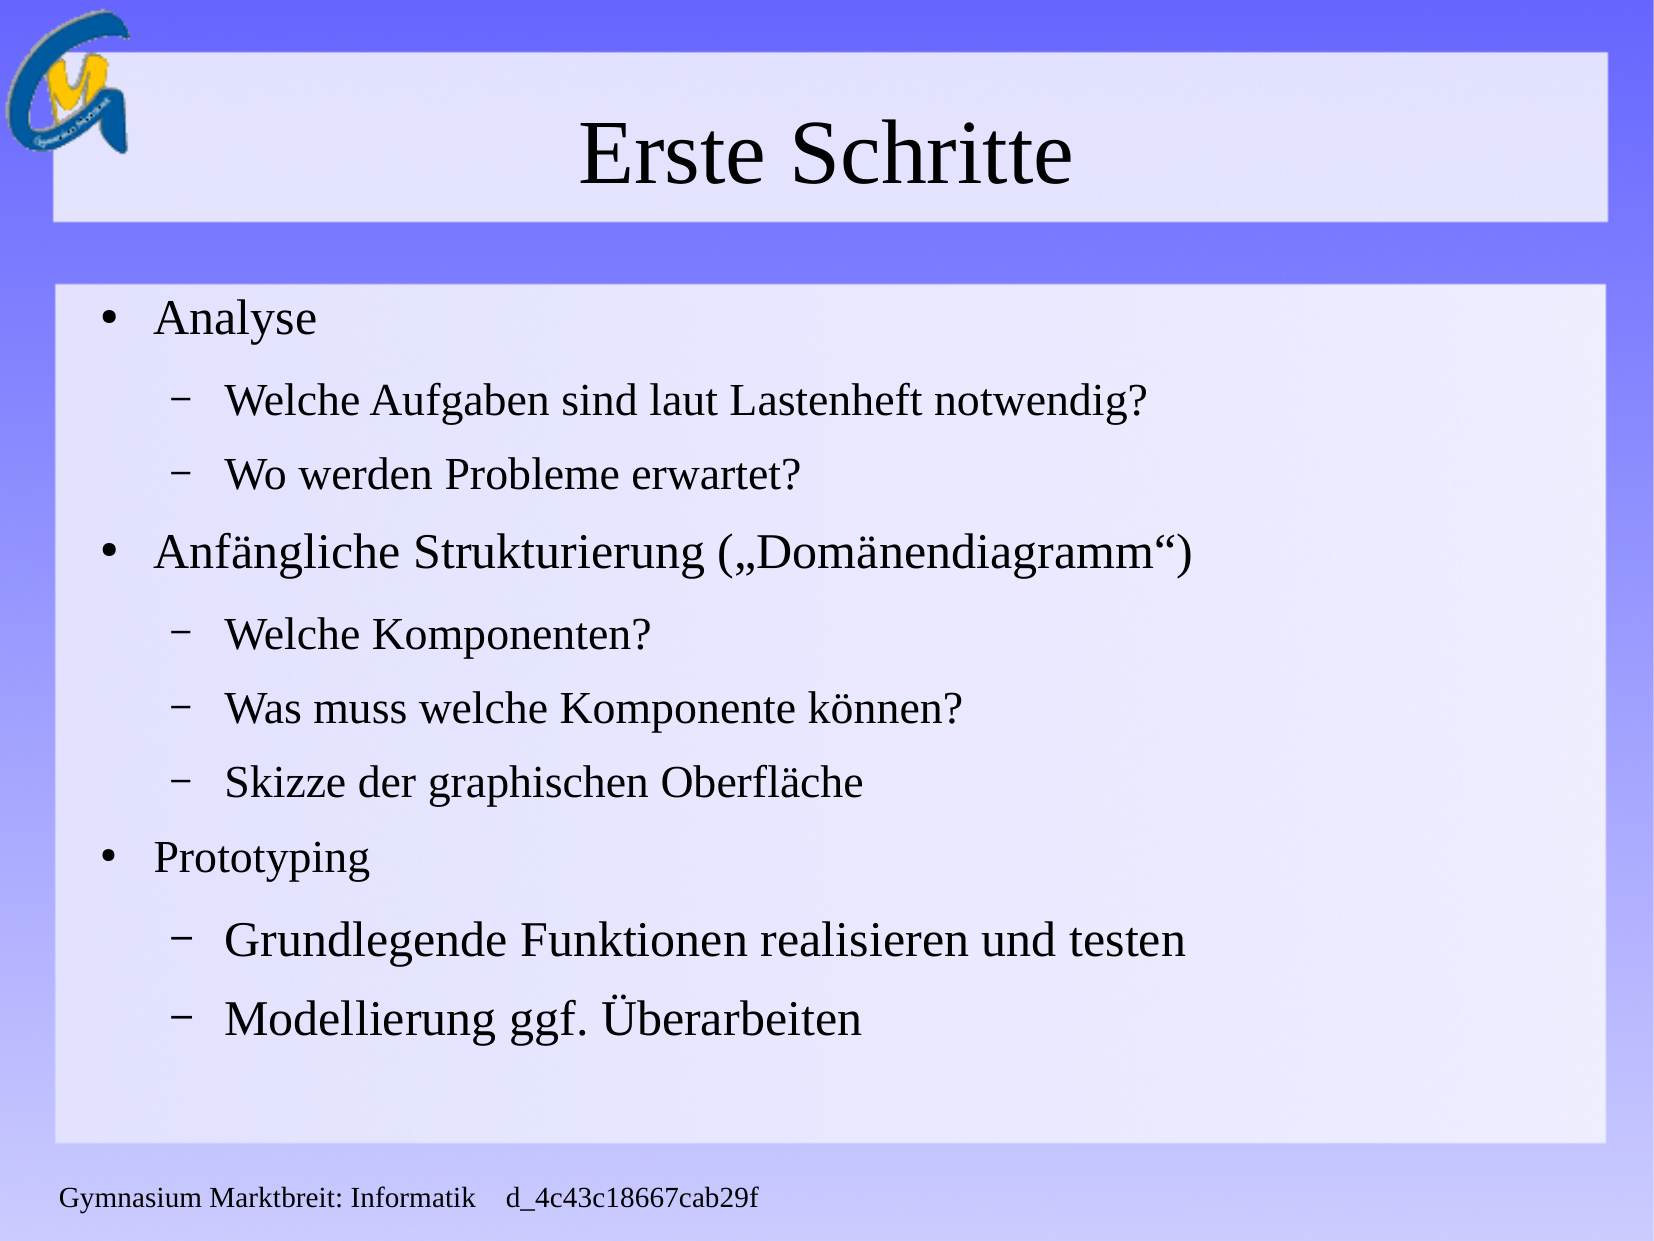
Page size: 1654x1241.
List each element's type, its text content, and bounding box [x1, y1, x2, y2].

title Erste Schritte [82, 49, 1571, 257]
list Analyse Welche Aufgaben sind laut Lastenheft notwendig? Wo werden Probleme erwartet? Anfängliche Strukturierung („Domänendiagramm“) Welche Komponenten? Was muss welche Komponente können? Skizze der graphischen Oberfläche Prototyping Grundlegende Funktionen realisieren und testen Modellierung ggf. Überarbeiten [82, 290, 1571, 1216]
picture [0, 0, 1654, 1241]
